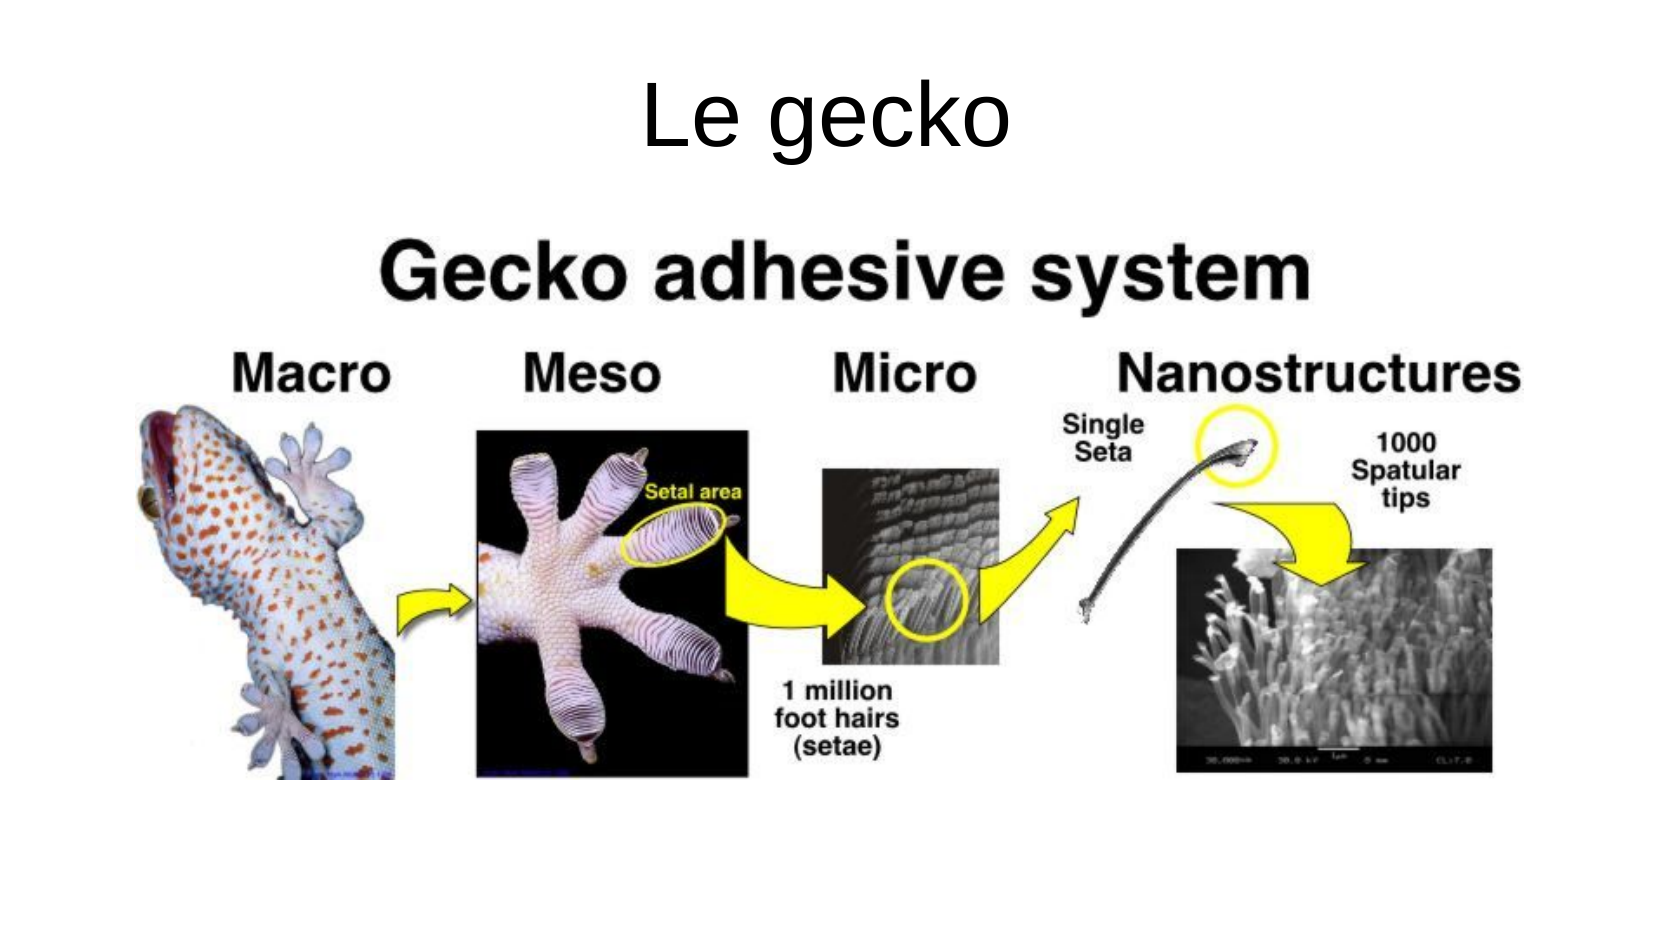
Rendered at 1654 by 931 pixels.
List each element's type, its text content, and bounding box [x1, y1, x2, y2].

title Le gecko [82, 37, 1571, 193]
picture [135, 236, 1524, 780]
